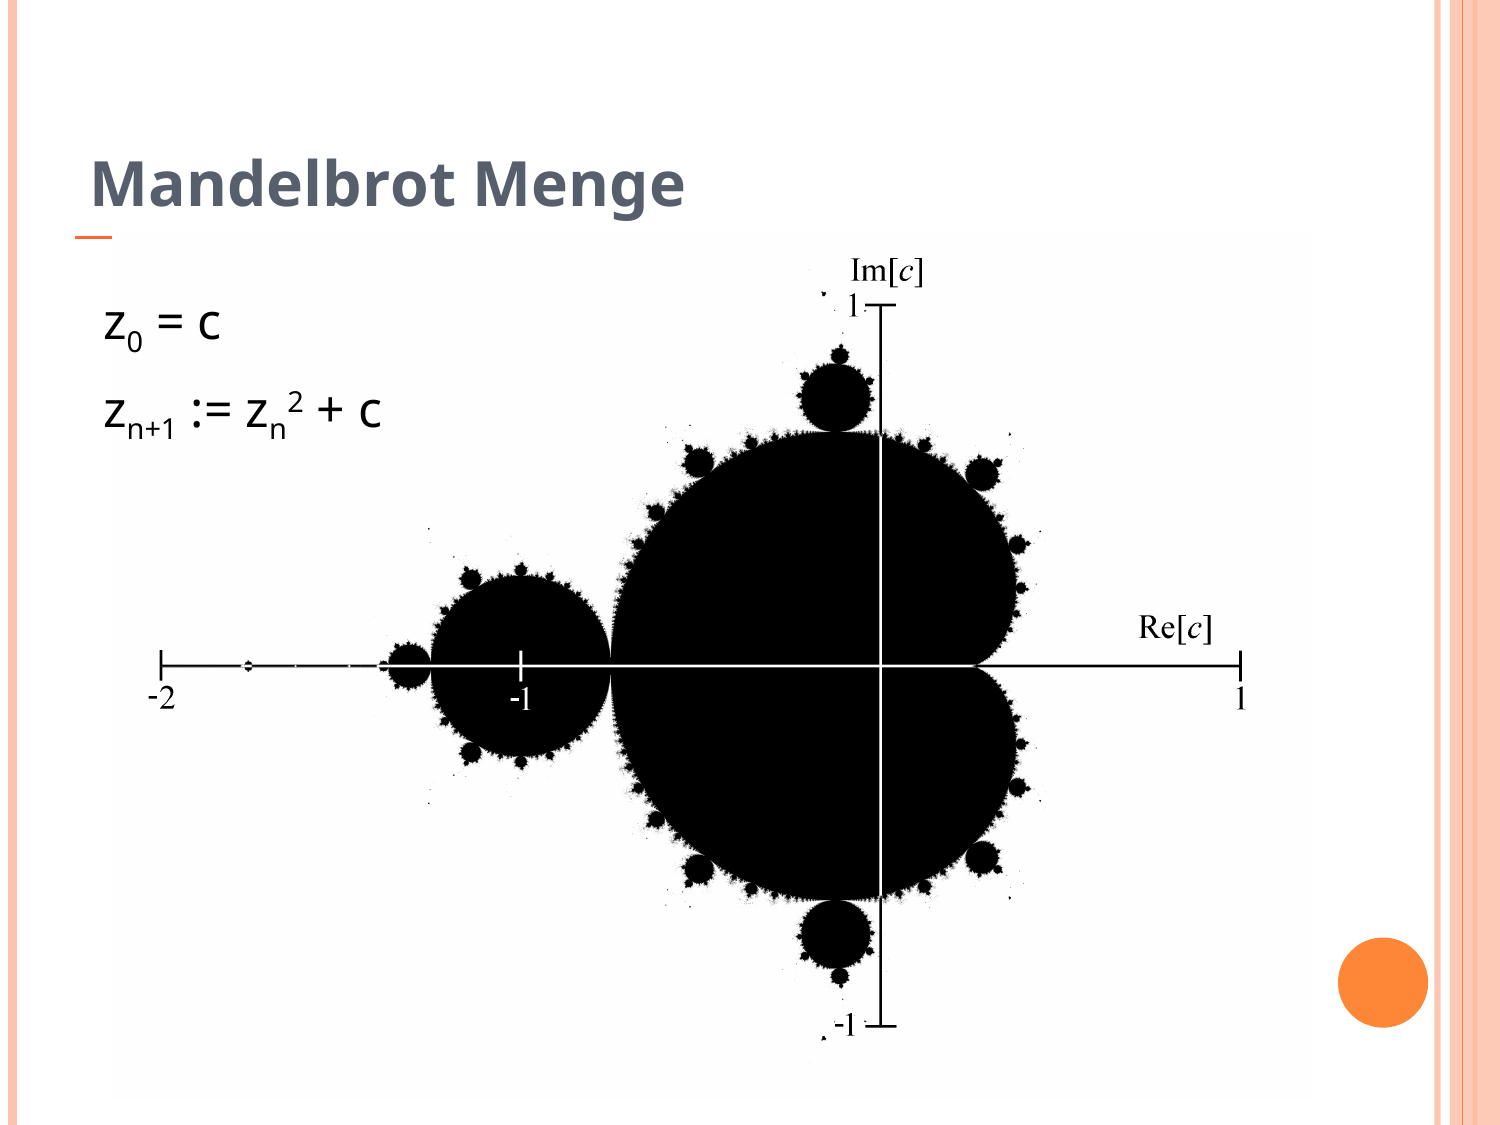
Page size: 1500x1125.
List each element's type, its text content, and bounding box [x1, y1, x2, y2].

picture [112, 231, 1312, 1100]
text_box z0 = c zn+1 := zn2 + c [88, 278, 492, 461]
title Mandelbrot Menge [74, 44, 1300, 233]
